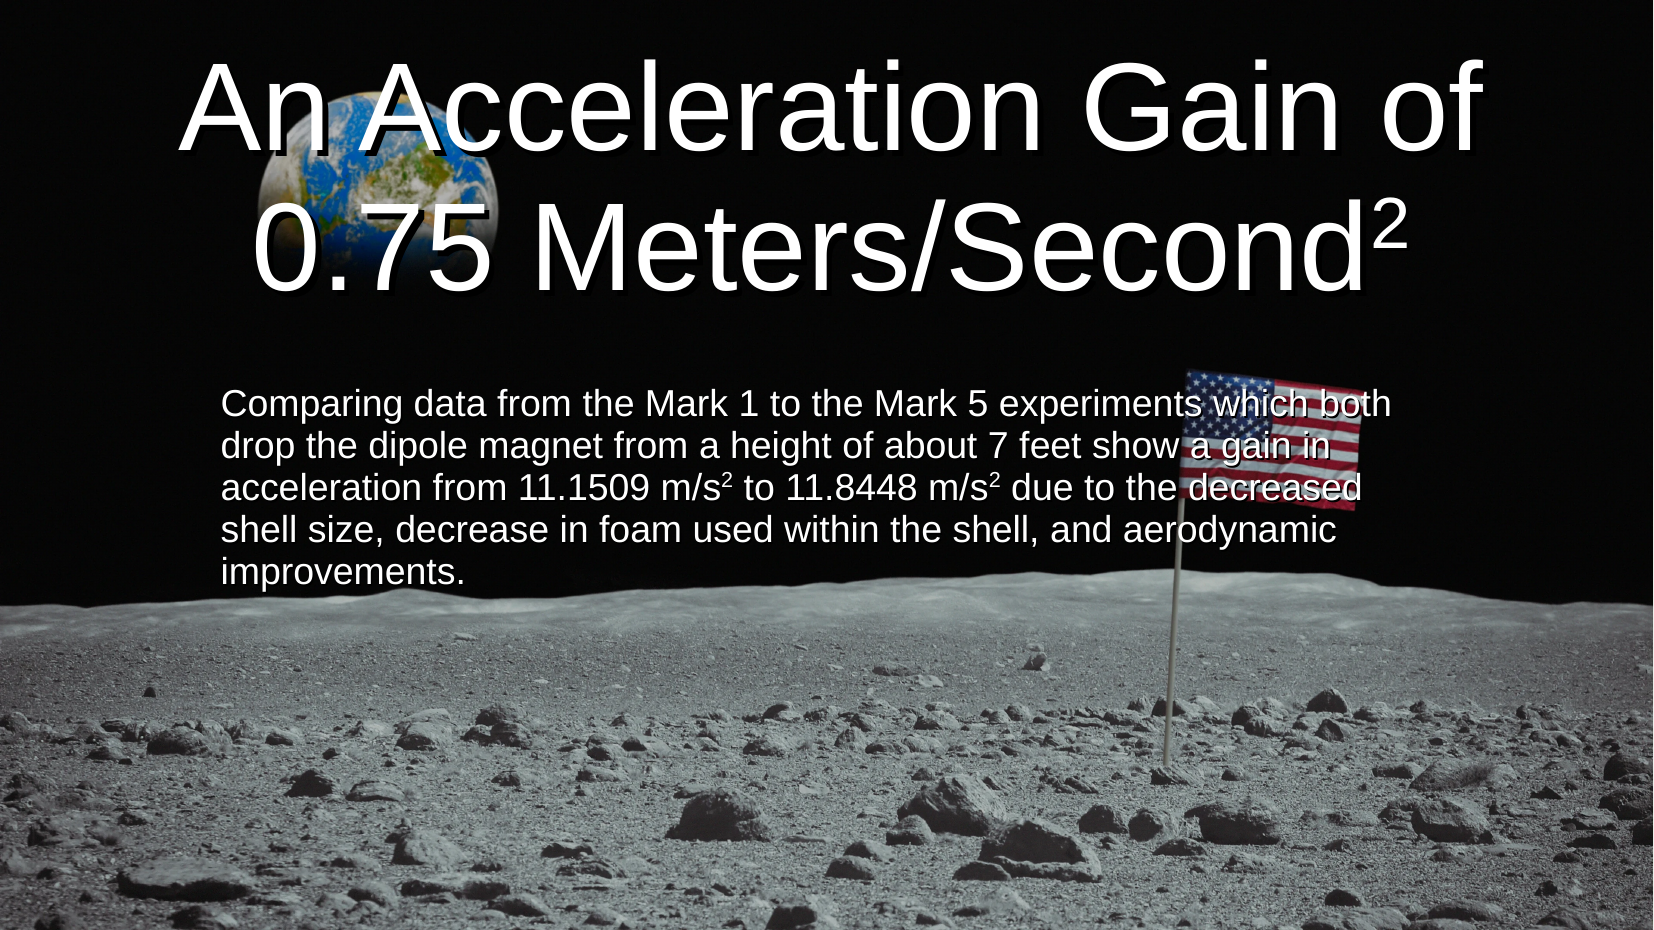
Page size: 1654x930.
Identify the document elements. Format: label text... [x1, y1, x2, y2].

text_box Comparing data from the Mark 1 to the Mark 5 experiments which both drop the dipole magnet from a height of about 7 feet show a gain in acceleration from 11.1509 m/s2 to 11.8448 m/s2 due to the decreased shell size, decrease in foam used within the shell, and aerodynamic improvements. [205, 375, 1463, 601]
picture [0, 0, 1654, 930]
title An Acceleration Gain of 0.75 Meters/Second2 [87, 37, 1576, 318]
